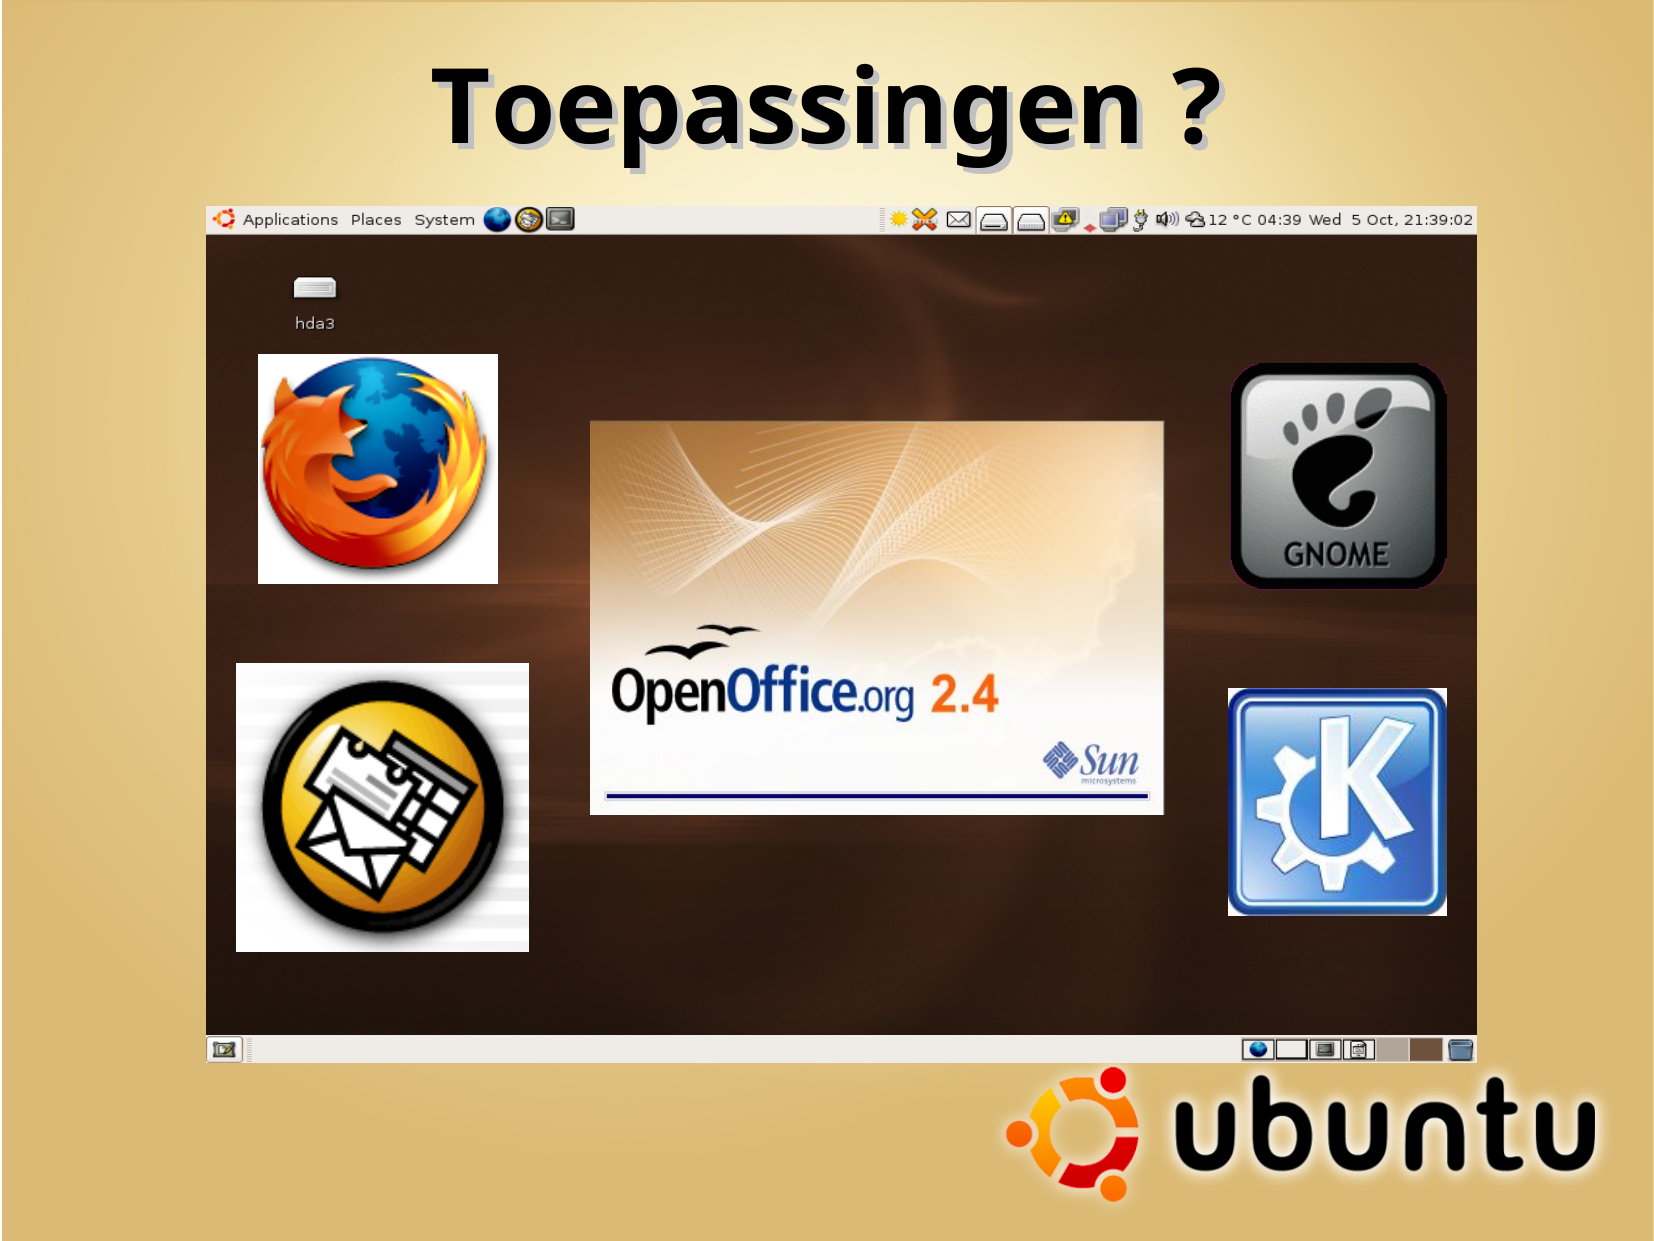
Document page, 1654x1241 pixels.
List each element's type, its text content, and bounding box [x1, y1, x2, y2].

picture [2, 0, 1654, 1241]
title Toepassingen ? [82, 29, 1571, 178]
